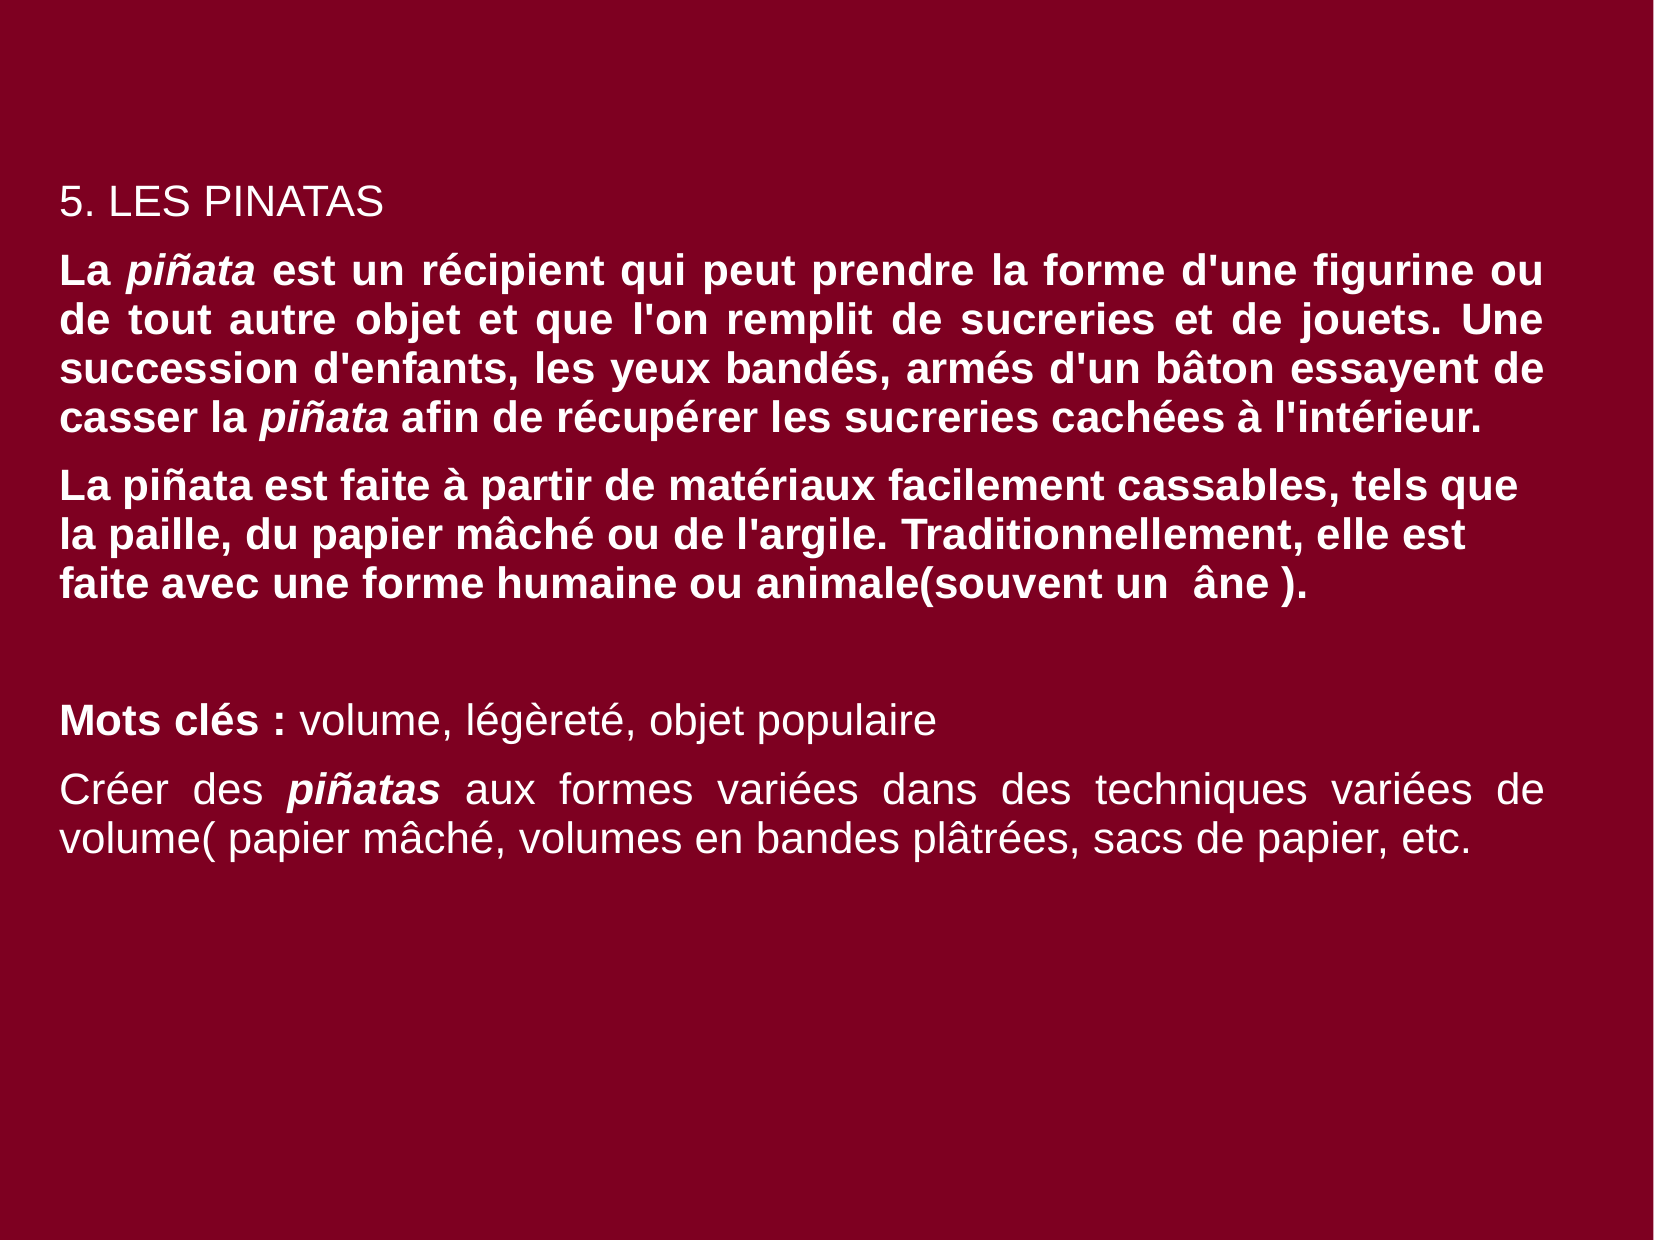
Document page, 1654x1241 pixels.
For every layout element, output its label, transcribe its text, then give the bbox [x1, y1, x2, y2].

list 5. LES PINATAS La piñata est un récipient qui peut prendre la forme d'une figurine ou de tout autre objet et que l'on remplit de sucreries et de jouets. Une succession d'enfants, les yeux bandés, armés d'un bâton essayent de casser la piñata afin de récupérer les sucreries cachées à l'intérieur. La piñata est faite à partir de matériaux facilement cassables, tels que la paille, du papier mâché ou de l'argile. Traditionnellement, elle est faite avec une forme humaine ou animale(souvent un âne ). Mots clés : volume, légèreté, objet populaire Créer des piñatas aux formes variées dans des techniques variées de volume( papier mâché, volumes en bandes plâtrées, sacs de papier, etc. [59, 177, 1548, 897]
